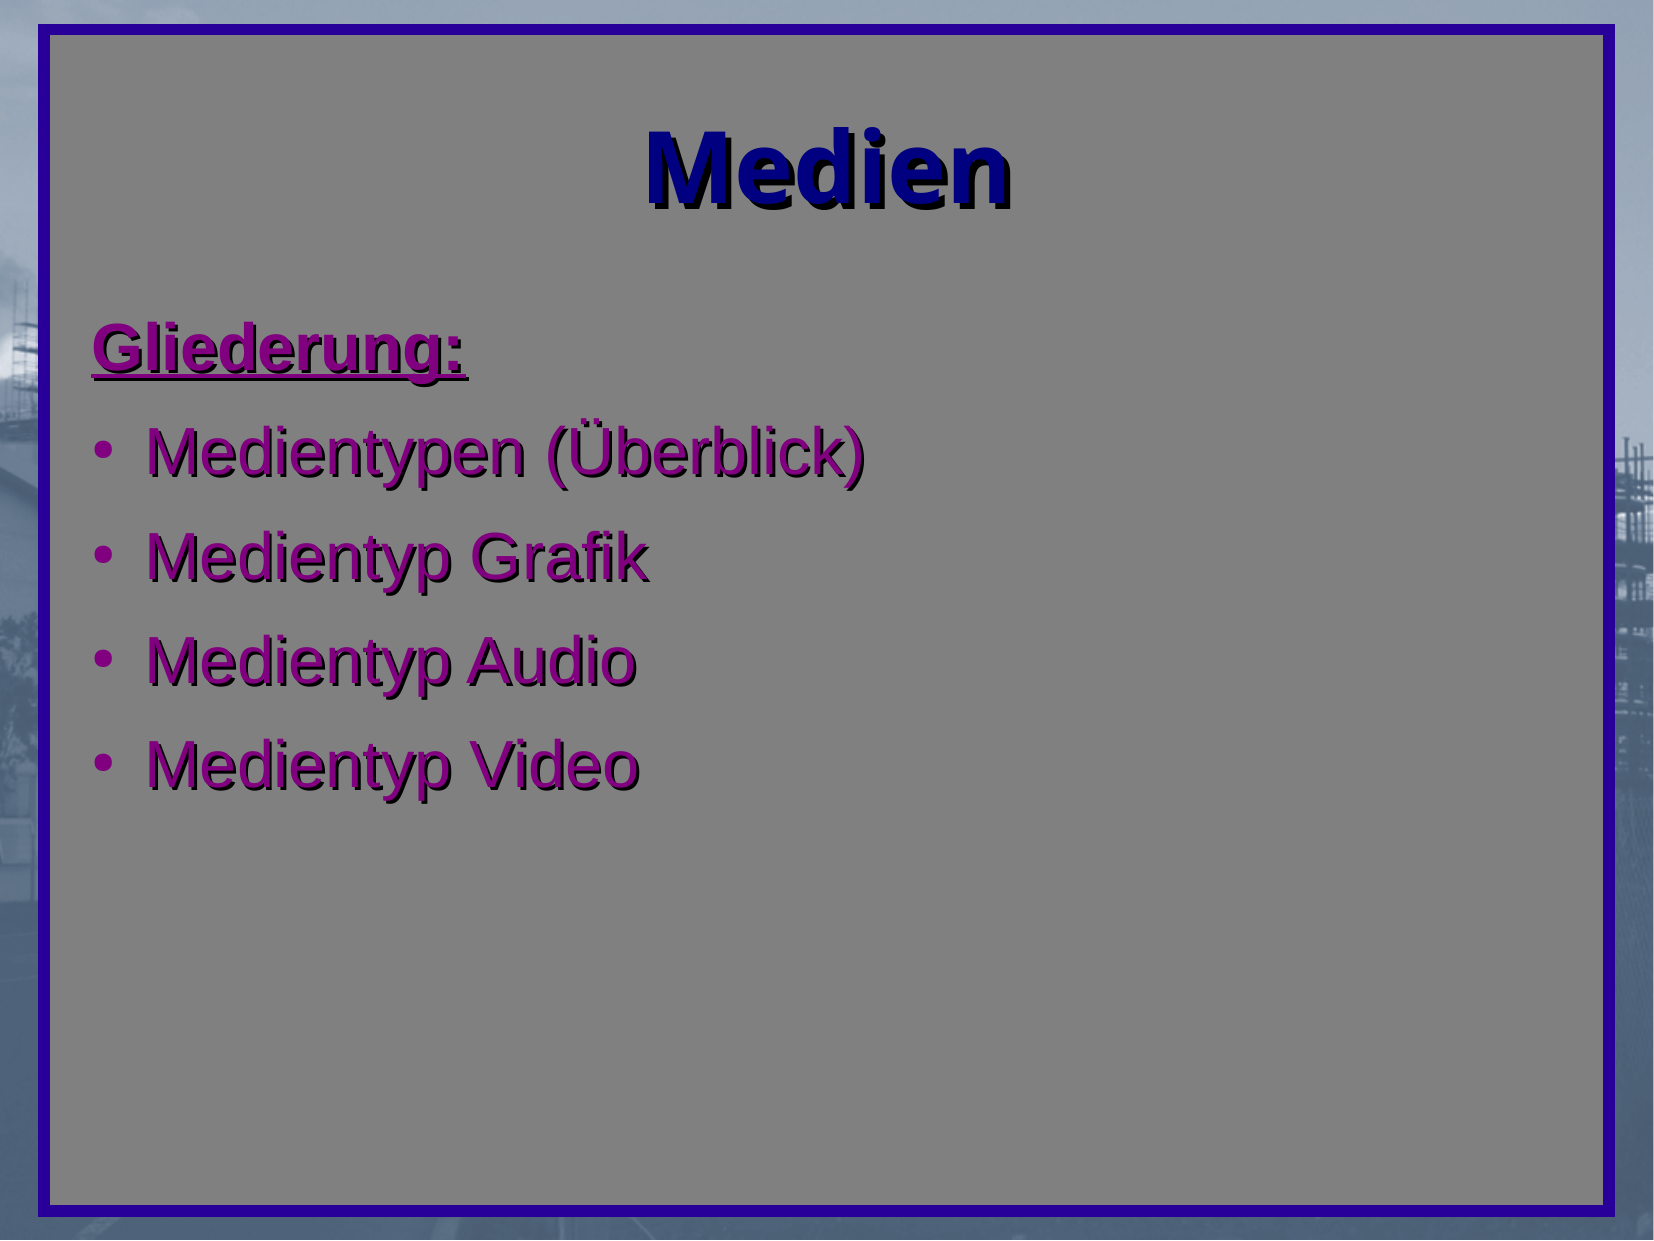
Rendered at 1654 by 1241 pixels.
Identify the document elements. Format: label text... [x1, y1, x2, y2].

title Medien [82, 49, 1571, 281]
list Gliederung: Medientypen (Überblick) Medientyp Grafik Medientyp Audio Medientyp Video [73, 310, 1577, 1167]
picture [0, 0, 1654, 1240]
